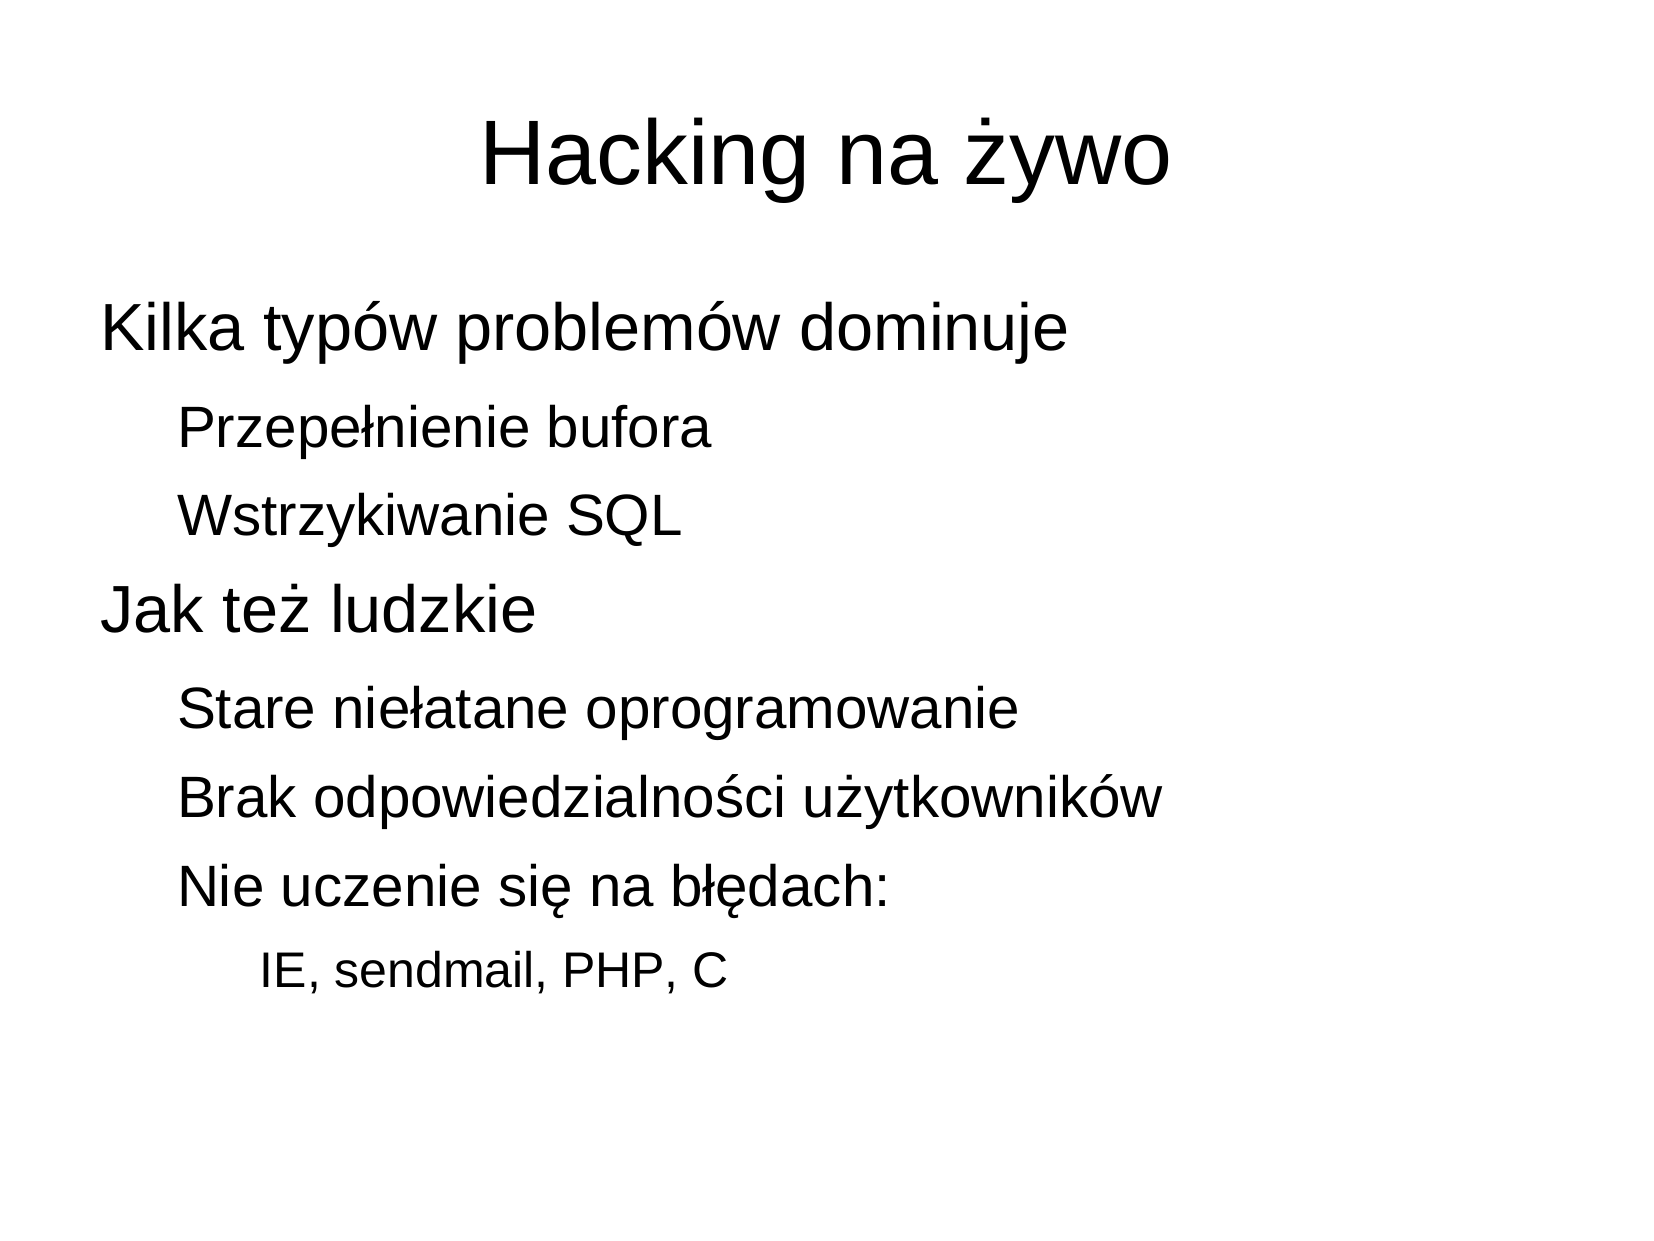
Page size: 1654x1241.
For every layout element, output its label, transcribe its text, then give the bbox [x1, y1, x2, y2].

title Hacking na żywo [82, 49, 1571, 257]
list Kilka typów problemów dominuje Przepełnienie bufora Wstrzykiwanie SQL Jak też ludzkie Stare niełatane oprogramowanie Brak odpowiedzialności użytkowników Nie uczenie się na błędach: IE, sendmail, PHP, C [82, 290, 1571, 1094]
